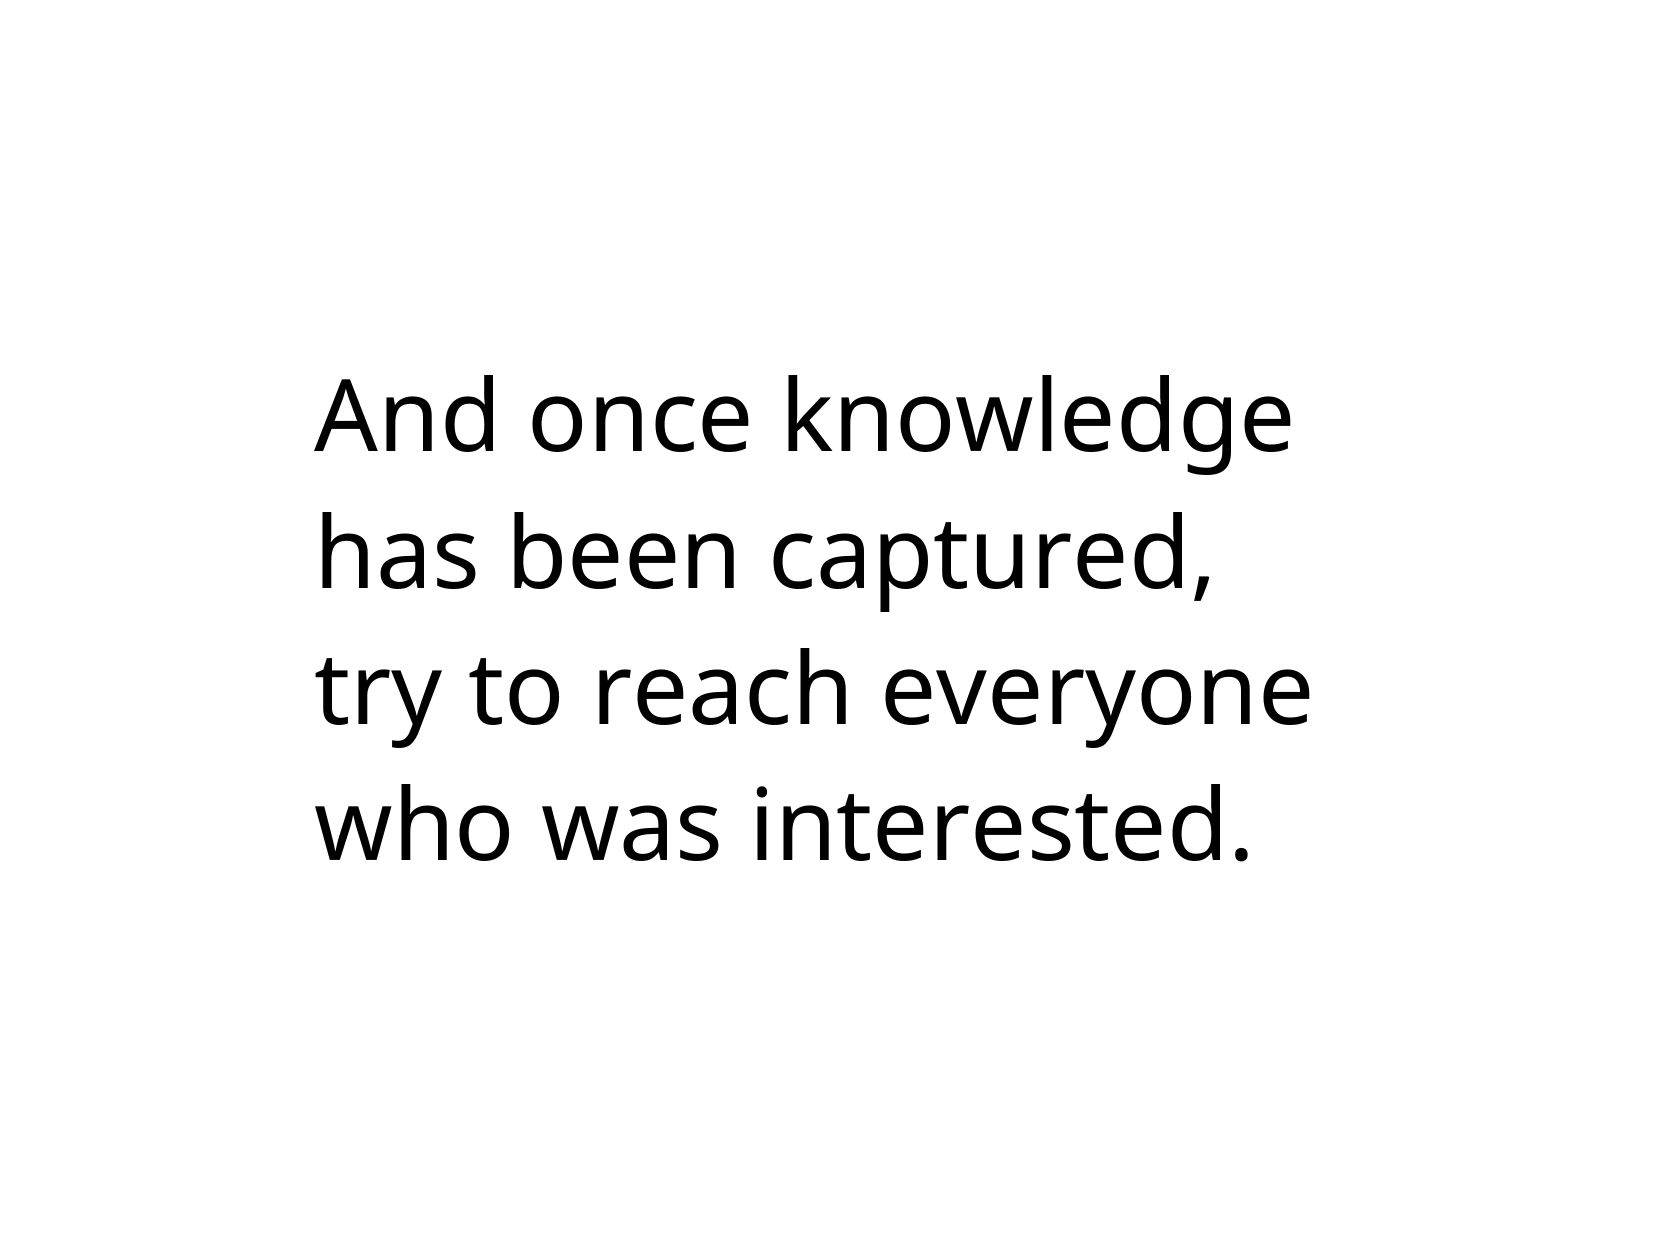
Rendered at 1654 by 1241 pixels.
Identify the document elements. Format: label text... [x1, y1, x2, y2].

text_box And once knowledge has been captured, try to reach everyone who was interested. [300, 337, 1356, 841]
